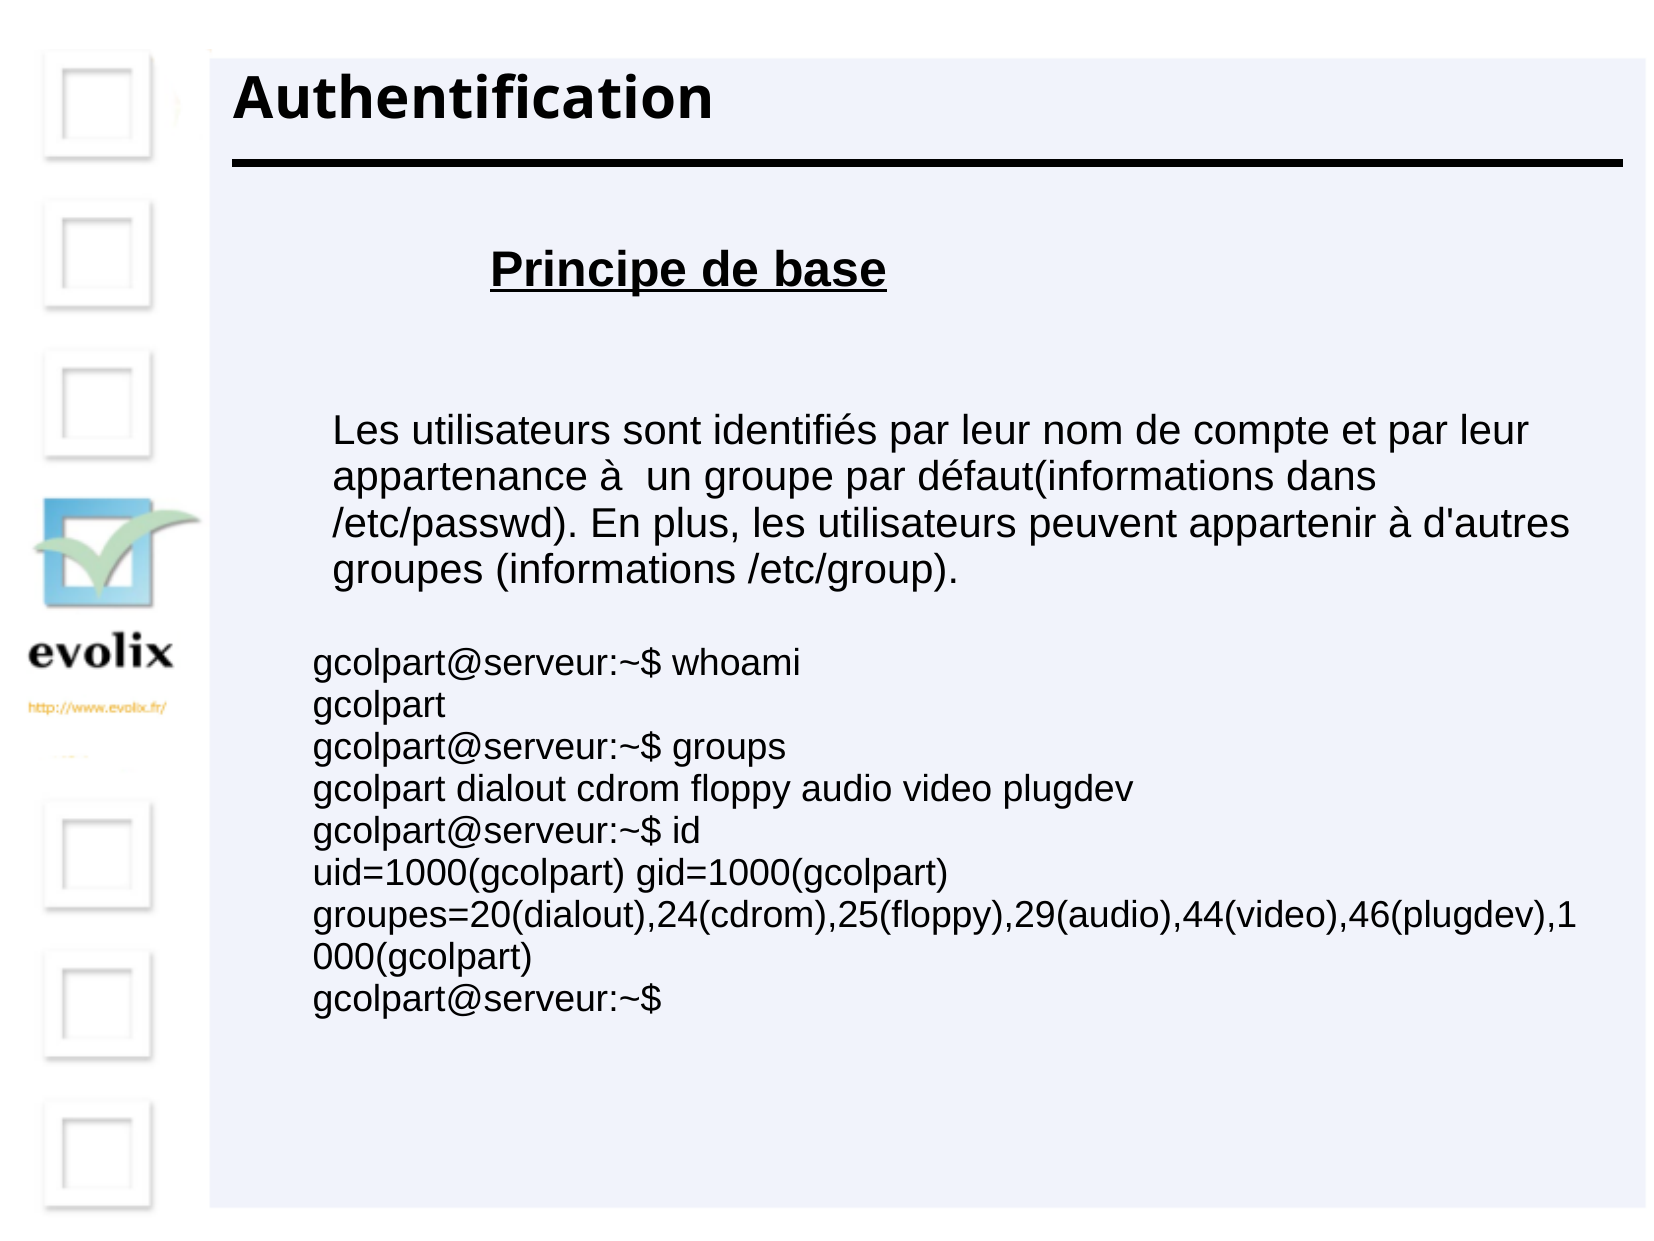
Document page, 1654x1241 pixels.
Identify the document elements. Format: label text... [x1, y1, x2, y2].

text_box Principe de base [325, 233, 1139, 361]
text_box gcolpart@serveur:~$ whoami gcolpart gcolpart@serveur:~$ groups gcolpart dialout cdrom floppy audio video plugdev gcolpart@serveur:~$ id uid=1000(gcolpart) gid=1000(gcolpart) groupes=20(dialout),24(cdrom),25(floppy),29(audio),44(video),46(plugdev),1000(gcolpart) gcolpart@serveur:~$ [297, 633, 1597, 1095]
text_box Les utilisateurs sont identifiés par leur nom de compte et par leur appartenance à un groupe par défaut(informations dans /etc/passwd). En plus, les utilisateurs peuvent appartenir à d'autres groupes (informations /etc/group). [317, 399, 1589, 600]
title Authentification [233, 0, 1448, 211]
picture [0, 49, 1654, 1218]
